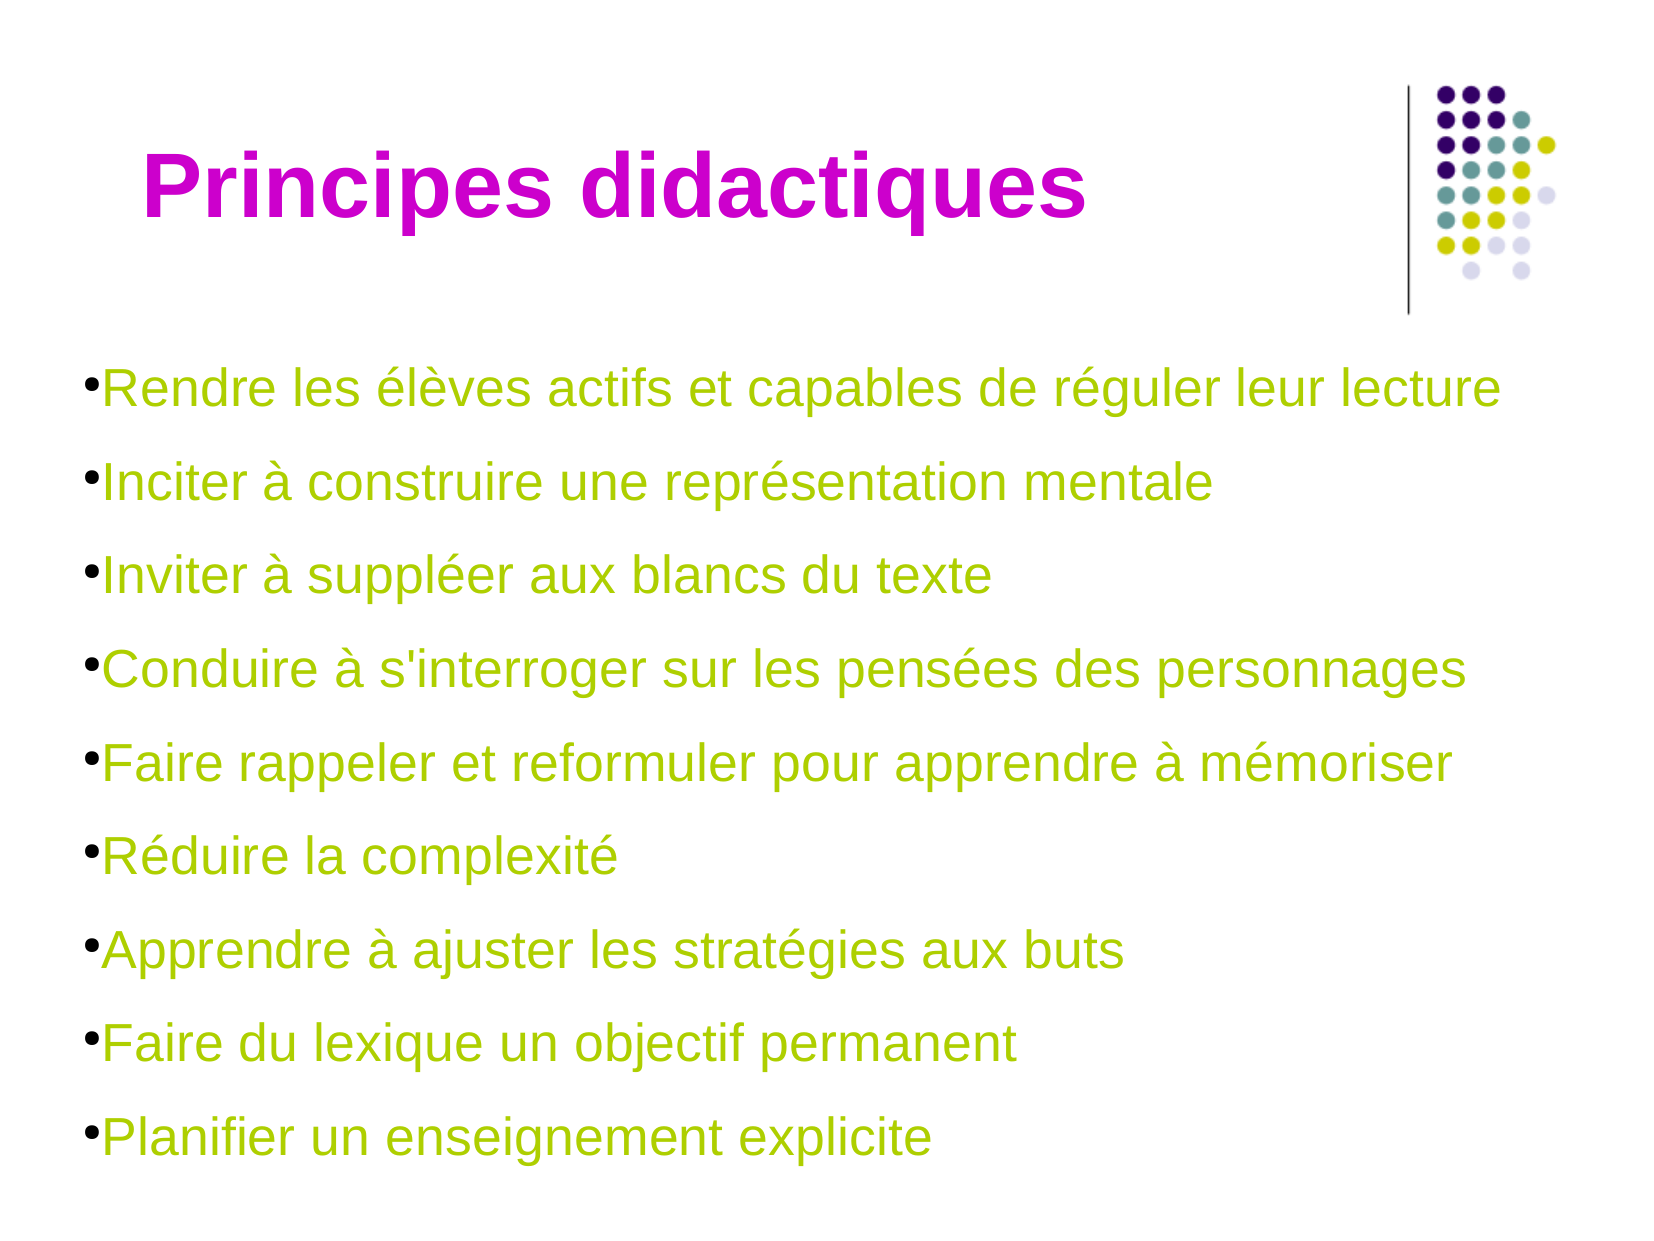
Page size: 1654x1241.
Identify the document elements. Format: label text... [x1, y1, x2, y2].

list Rendre les élèves actifs et capables de réguler leur lecture Inciter à construire une représentation mentale Inviter à suppléer aux blancs du texte Conduire à s'interroger sur les pensées des personnages Faire rappeler et reformuler pour apprendre à mémoriser Réduire la complexité Apprendre à ajuster les stratégies aux buts Faire du lexique un objectif permanent Planifier un enseignement explicite [82, 353, 1571, 1134]
text_box Principes didactiques [141, 125, 1311, 331]
picture [1311, 55, 1588, 331]
